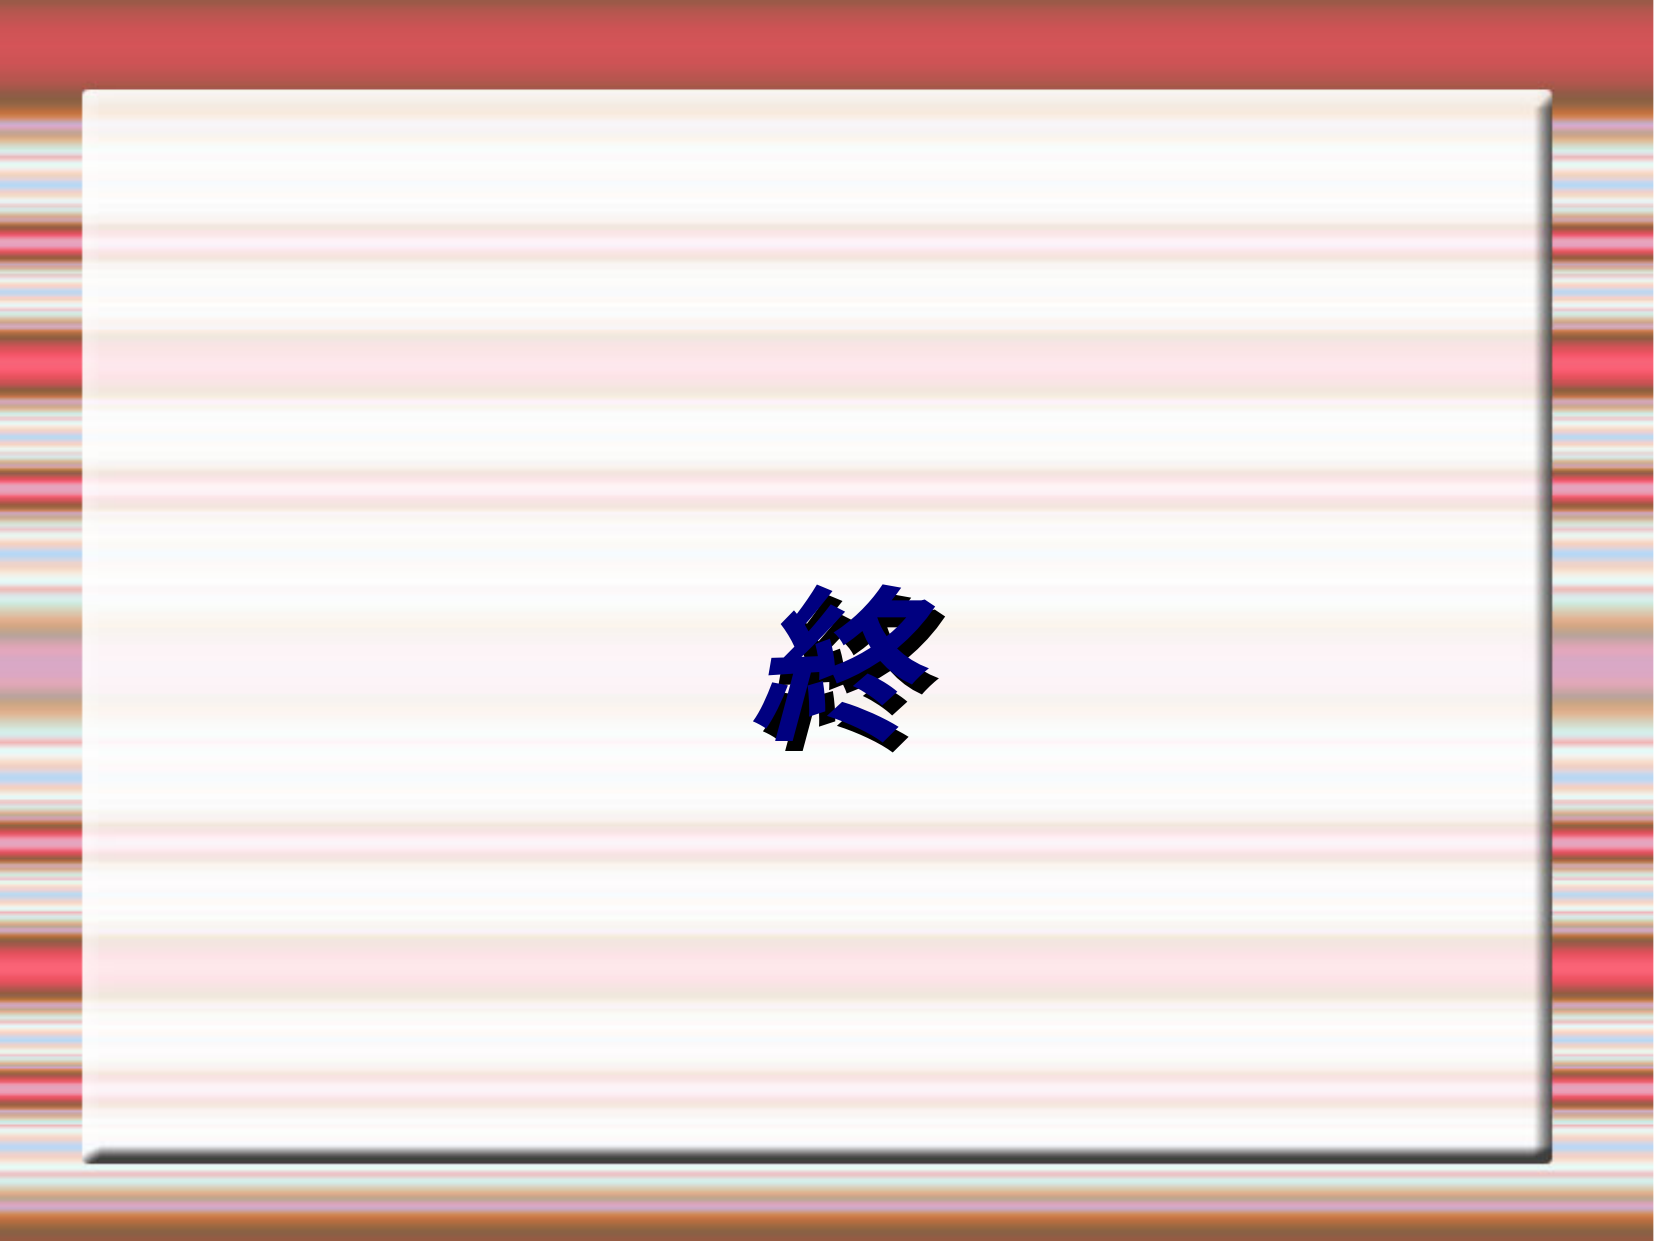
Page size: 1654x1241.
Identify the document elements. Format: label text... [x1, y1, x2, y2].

text_box 終 [691, 531, 975, 775]
picture [0, 0, 1654, 1241]
